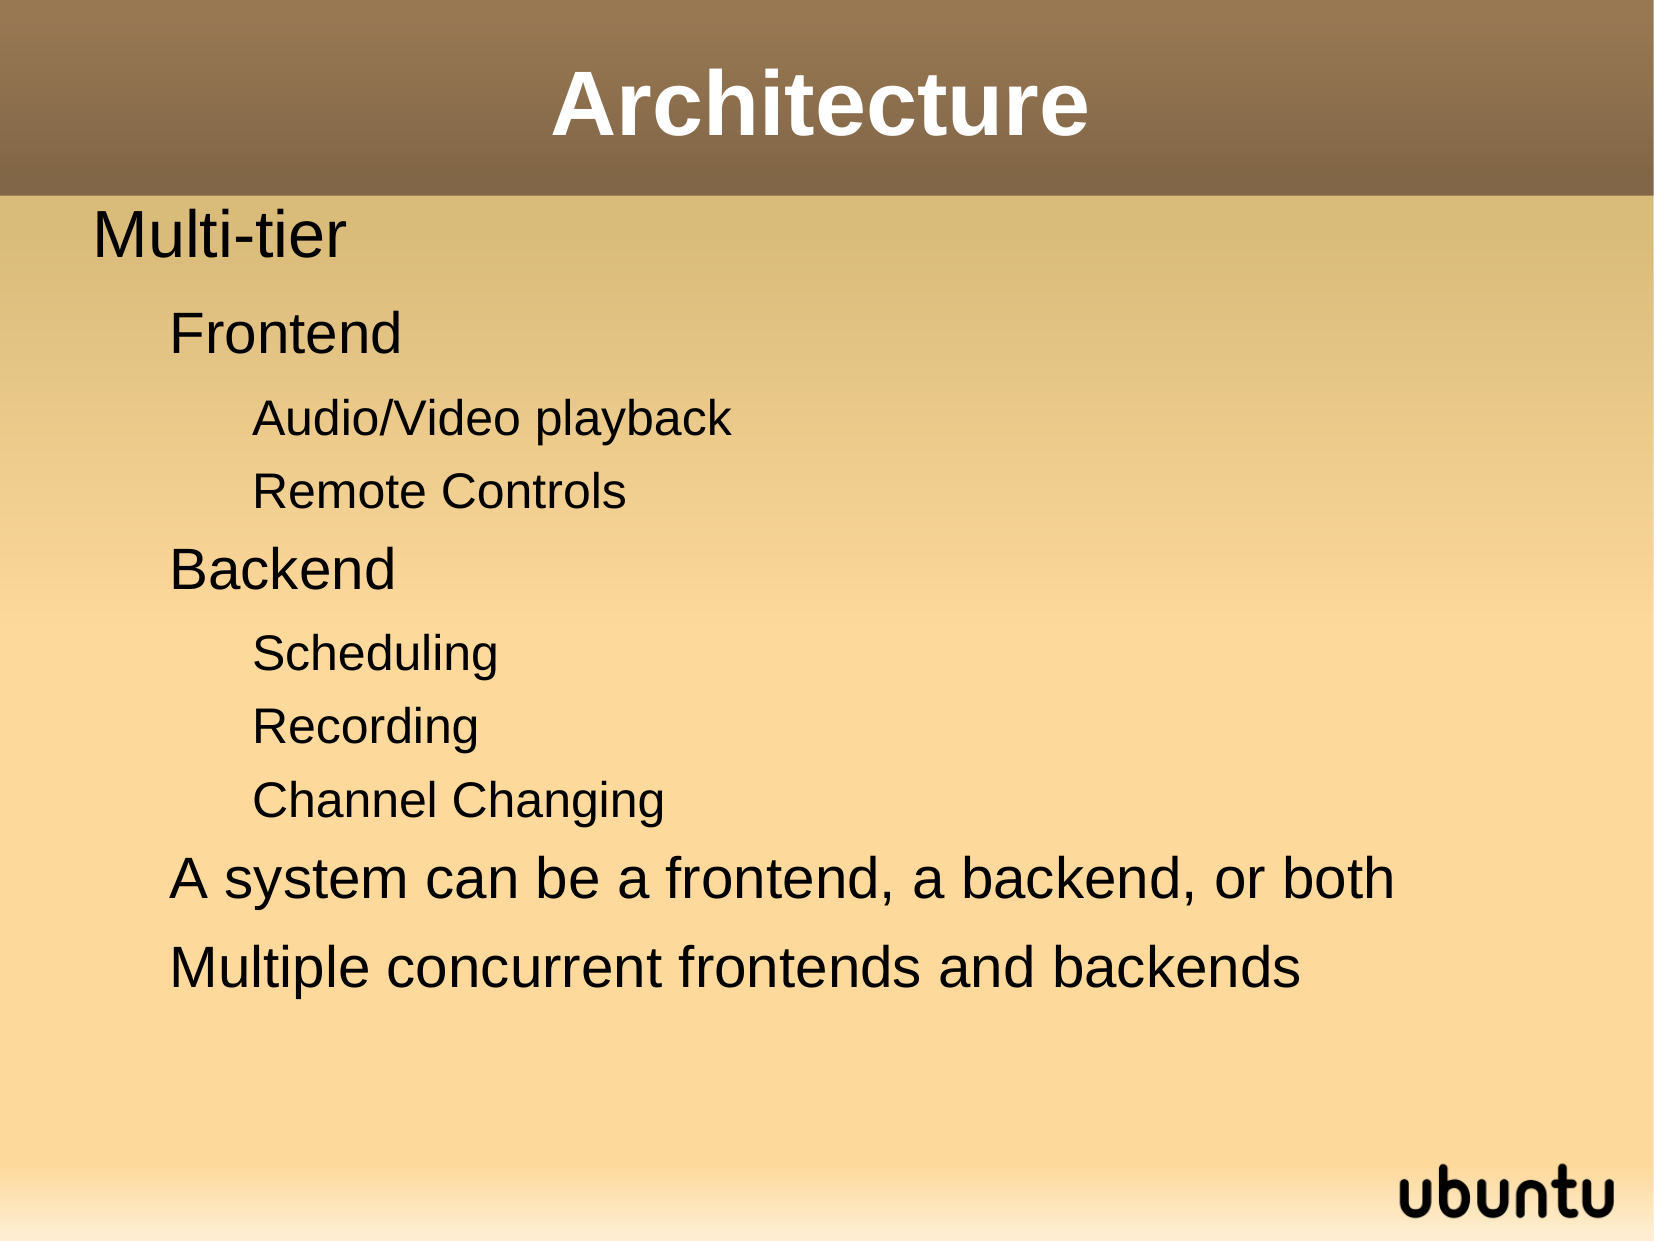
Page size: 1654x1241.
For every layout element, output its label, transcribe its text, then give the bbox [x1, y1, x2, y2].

picture [0, 0, 1654, 1241]
title Architecture [76, 7, 1565, 200]
list Multi-tier Frontend Audio/Video playback Remote Controls Backend Scheduling Recording Channel Changing A system can be a frontend, a backend, or both Multiple concurrent frontends and backends [75, 196, 1564, 1213]
